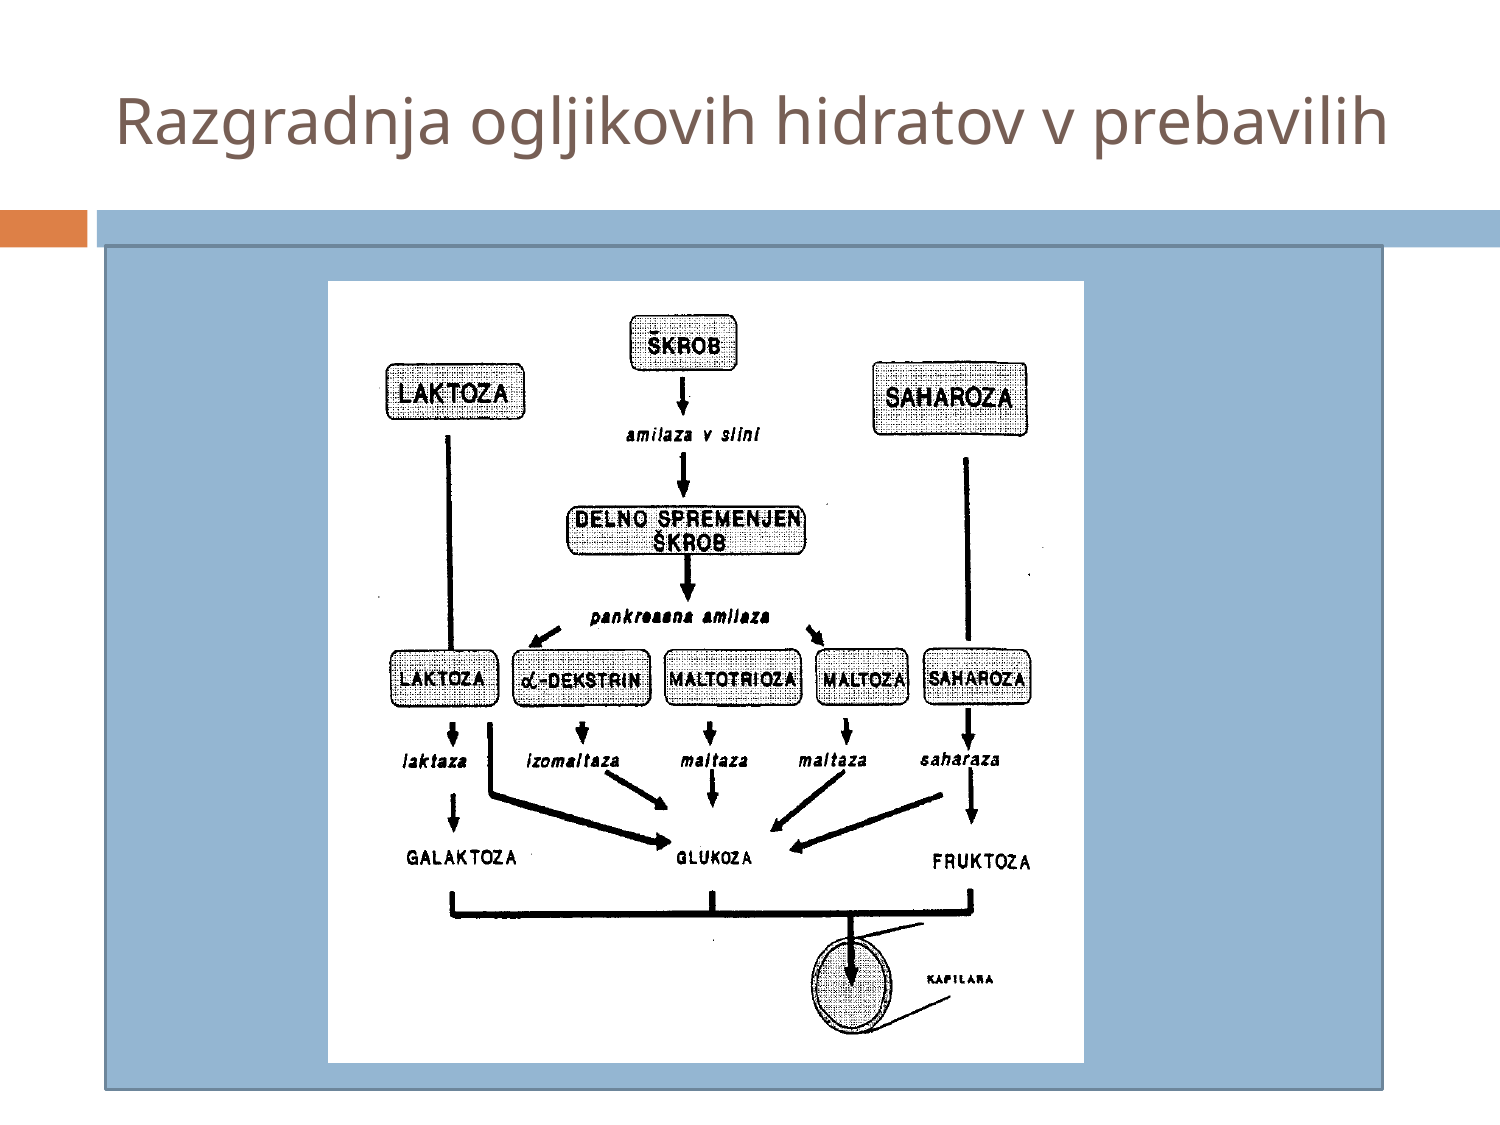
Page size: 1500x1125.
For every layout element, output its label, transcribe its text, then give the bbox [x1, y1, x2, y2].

text_box [105, 246, 1383, 1090]
picture [328, 281, 1084, 1063]
title Razgradnja ogljikovih hidratov v prebavilih [99, 37, 1438, 200]
